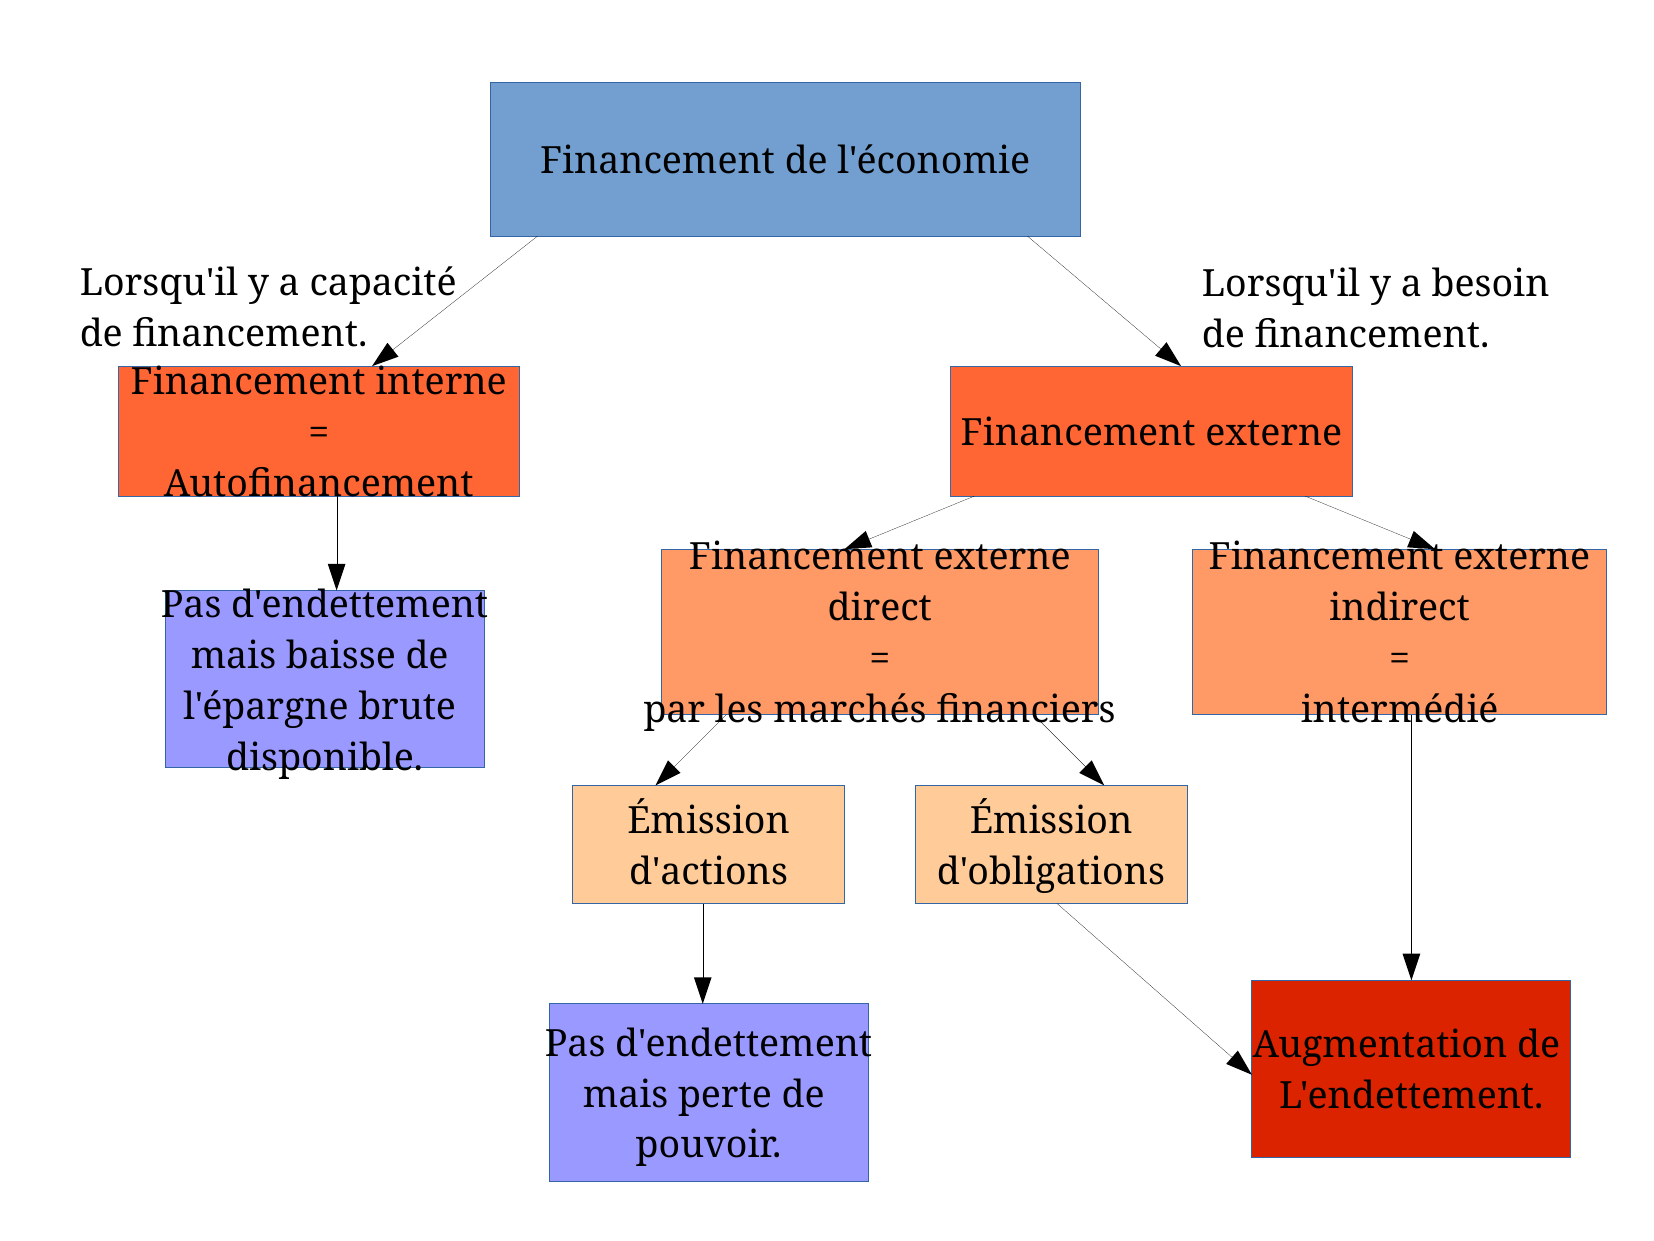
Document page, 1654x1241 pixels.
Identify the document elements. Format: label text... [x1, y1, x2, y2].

text_box Émission d'actions [572, 785, 845, 904]
text_box Lorsqu'il y a capacité de financement. [64, 248, 442, 348]
text_box Financement de l'économie [490, 82, 1081, 237]
text_box Pas d'endettement mais perte de pouvoir. [549, 1003, 869, 1182]
text_box Financement externe direct = par les marchés financiers [661, 549, 1099, 715]
text_box Augmentation de L'endettement. [1251, 980, 1571, 1158]
text_box Financement interne = Autofinancement [118, 366, 520, 497]
text_box Financement externe [950, 366, 1353, 497]
text_box Émission d'obligations [915, 785, 1188, 904]
text_box Financement externe indirect = intermédié [1192, 549, 1607, 715]
text_box Lorsqu'il y a besoin de financement. [1187, 249, 1537, 349]
text_box Pas d'endettement mais baisse de l'épargne brute disponible. [165, 590, 485, 768]
